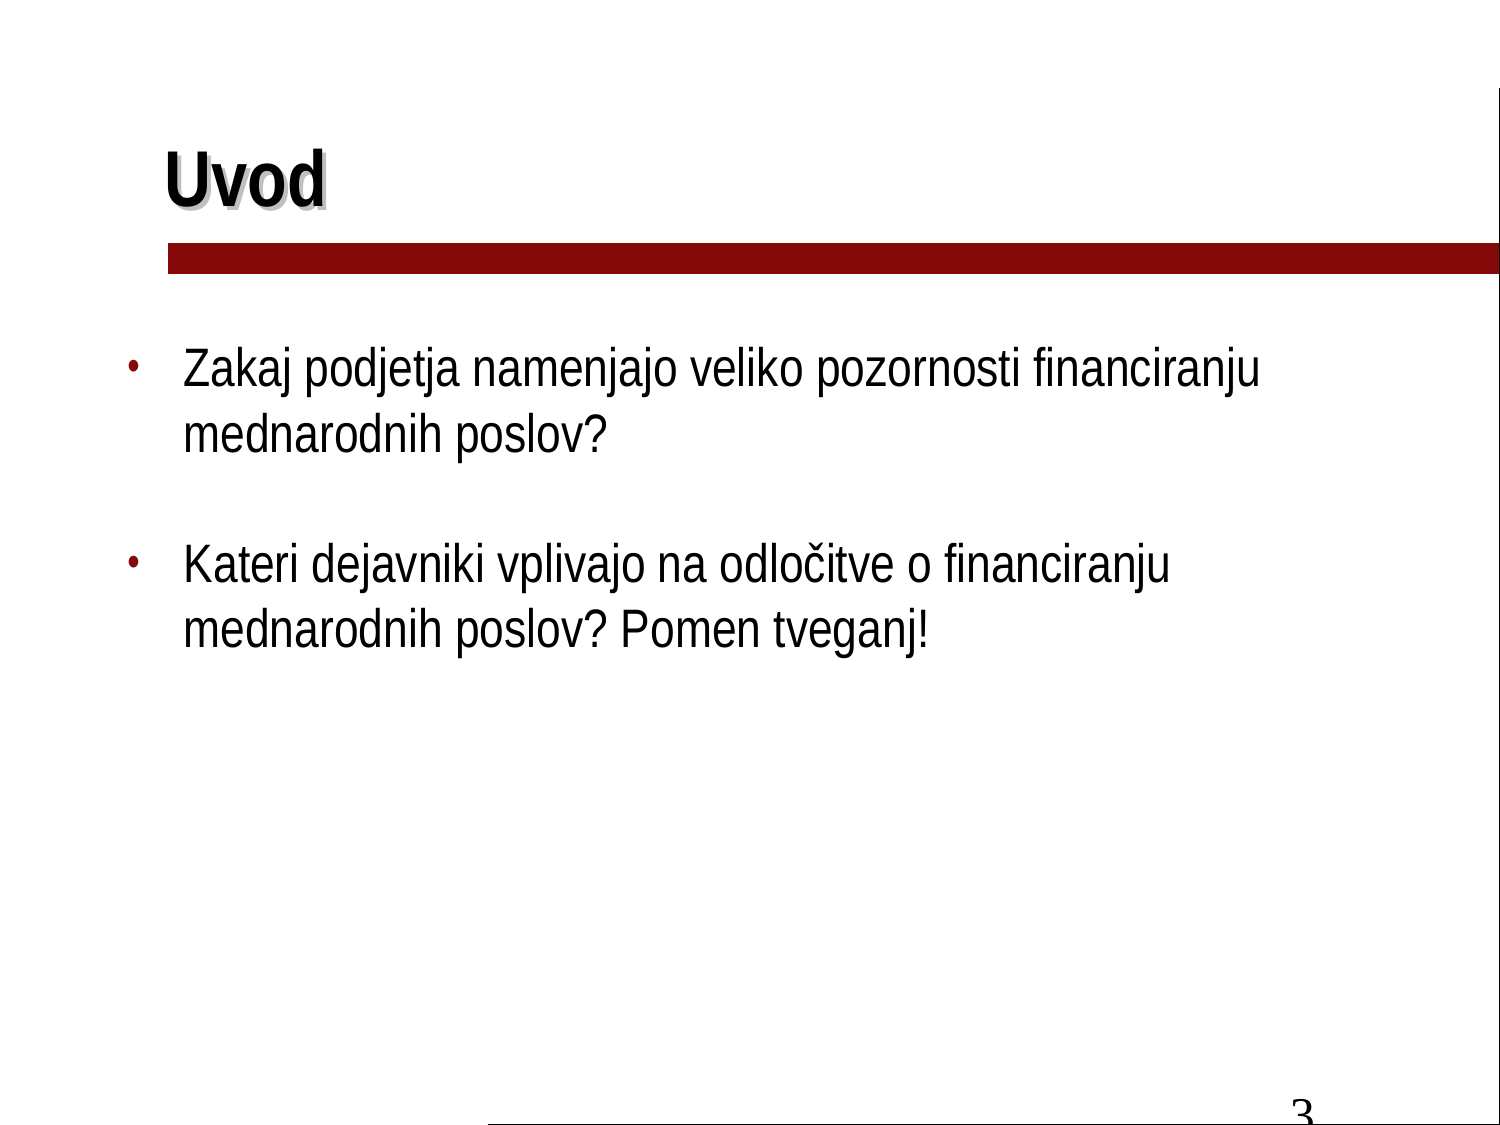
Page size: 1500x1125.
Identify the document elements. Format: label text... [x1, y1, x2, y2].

list Zakaj podjetja namenjajo veliko pozornosti financiranju mednarodnih poslov? Kateri dejavniki vplivajo na odločitve o financiranju mednarodnih poslov? Pomen tveganj! [112, 324, 1388, 1001]
title Uvod [150, 99, 1426, 251]
